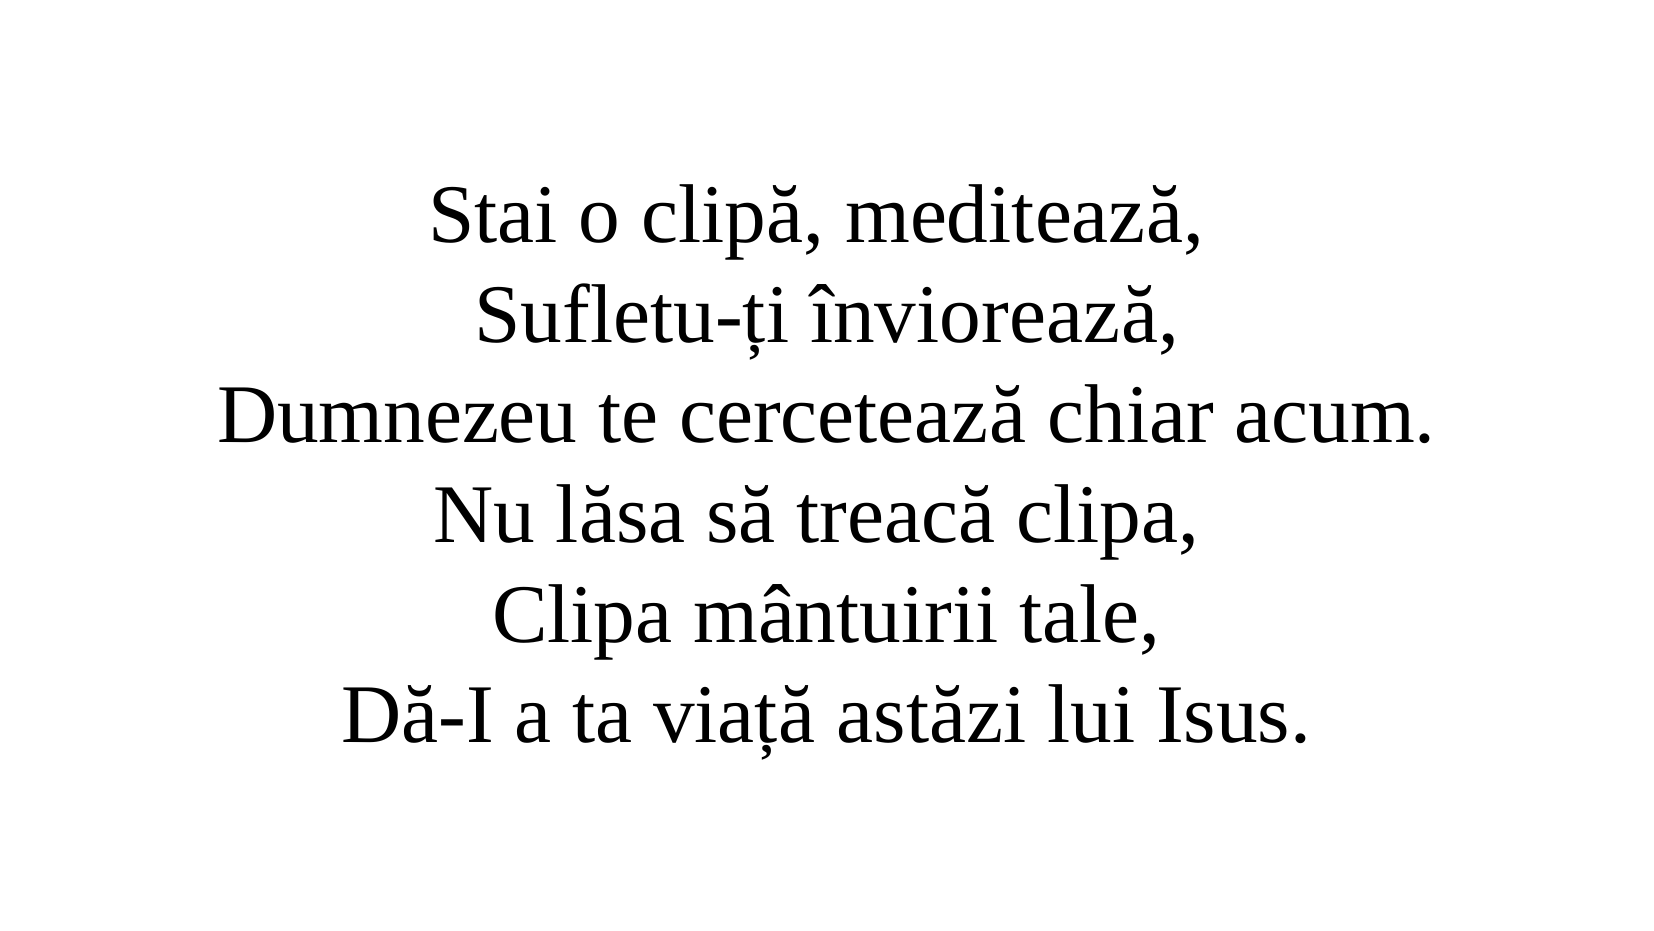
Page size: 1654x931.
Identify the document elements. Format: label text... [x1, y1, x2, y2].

subtitle Stai o clipă, meditează, Sufletu-ți înviorează, Dumnezeu te cercetează chiar acum. Nu lăsa să treacă clipa, Clipa mântuirii tale, Dă-I a ta viață astăzi lui Isus. [0, 152, 1654, 772]
